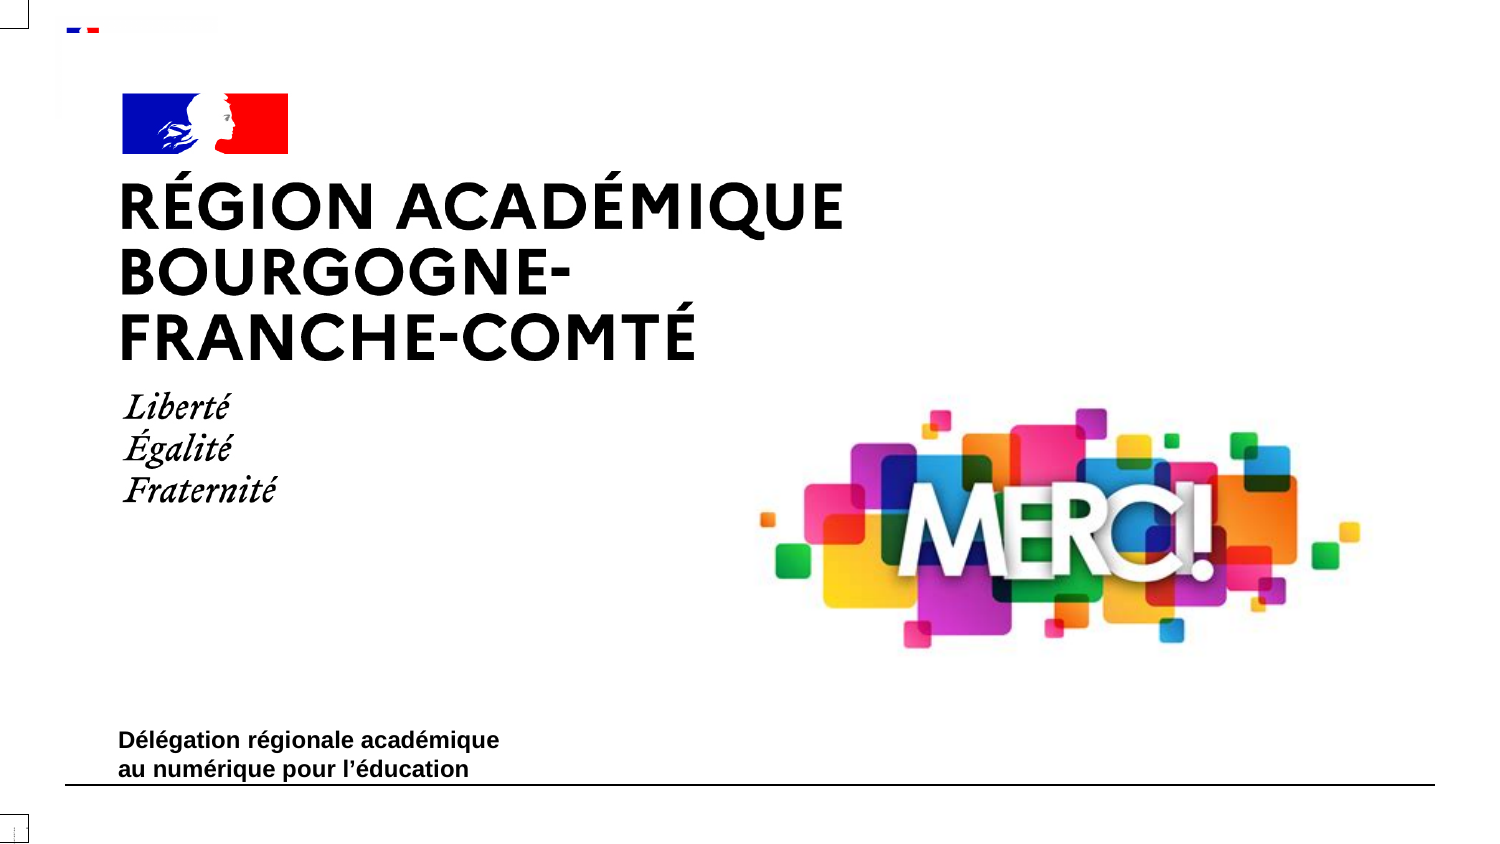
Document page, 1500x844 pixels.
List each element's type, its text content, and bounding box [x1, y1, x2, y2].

picture [55, 16, 1411, 708]
text_box <numéro> [0, 814, 29, 843]
text_box Délégation régionale académique au numérique pour l’éducation [118, 717, 649, 790]
